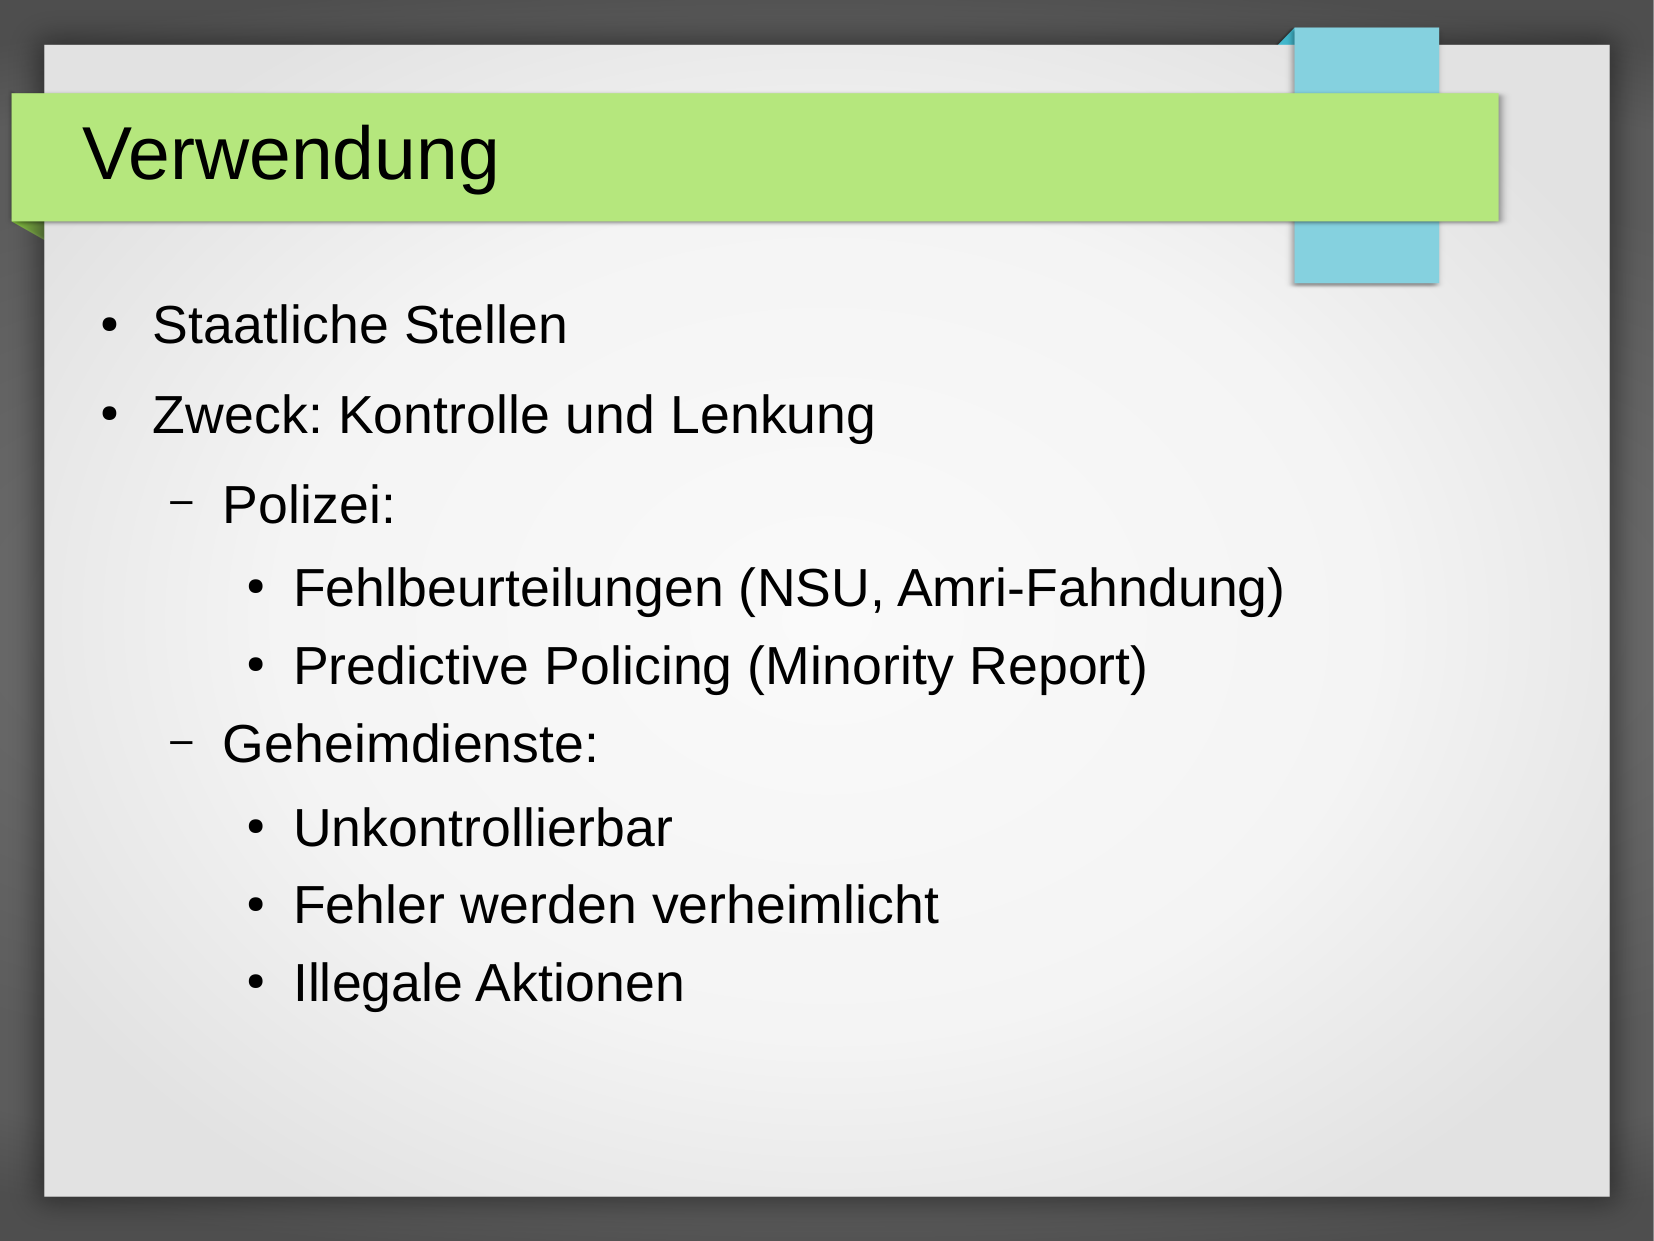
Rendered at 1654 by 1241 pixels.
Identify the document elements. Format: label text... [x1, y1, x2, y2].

title Verwendung [82, 94, 1264, 213]
list Staatliche Stellen Zweck: Kontrolle und Lenkung Polizei: Fehlbeurteilungen (NSU, Amri-Fahndung) Predictive Policing (Minority Report) Geheimdienste: Unkontrollierbar Fehler werden verheimlicht Illegale Aktionen [82, 295, 1571, 1015]
picture [0, 0, 1654, 1241]
